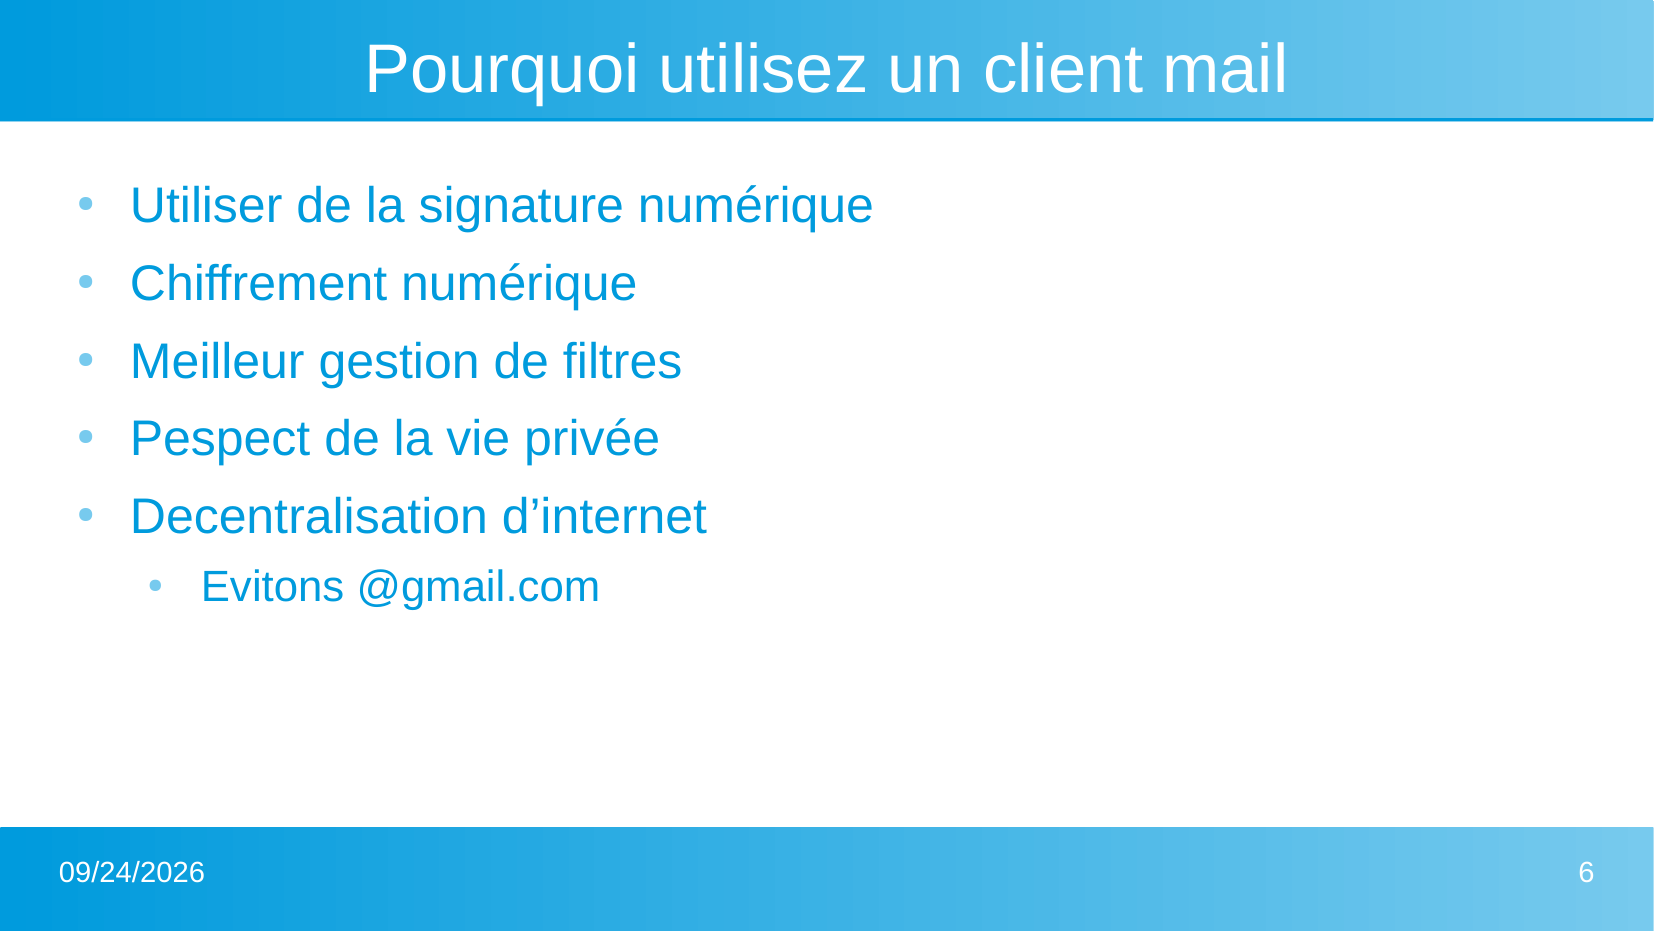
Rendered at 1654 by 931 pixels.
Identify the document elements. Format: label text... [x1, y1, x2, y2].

title Pourquoi utilisez un client mail [59, 29, 1595, 108]
list Utiliser de la signature numérique Chiffrement numérique Meilleur gestion de filtres Pespect de la vie privée Decentralisation d’internet Evitons @gmail.com [59, 177, 1595, 768]
